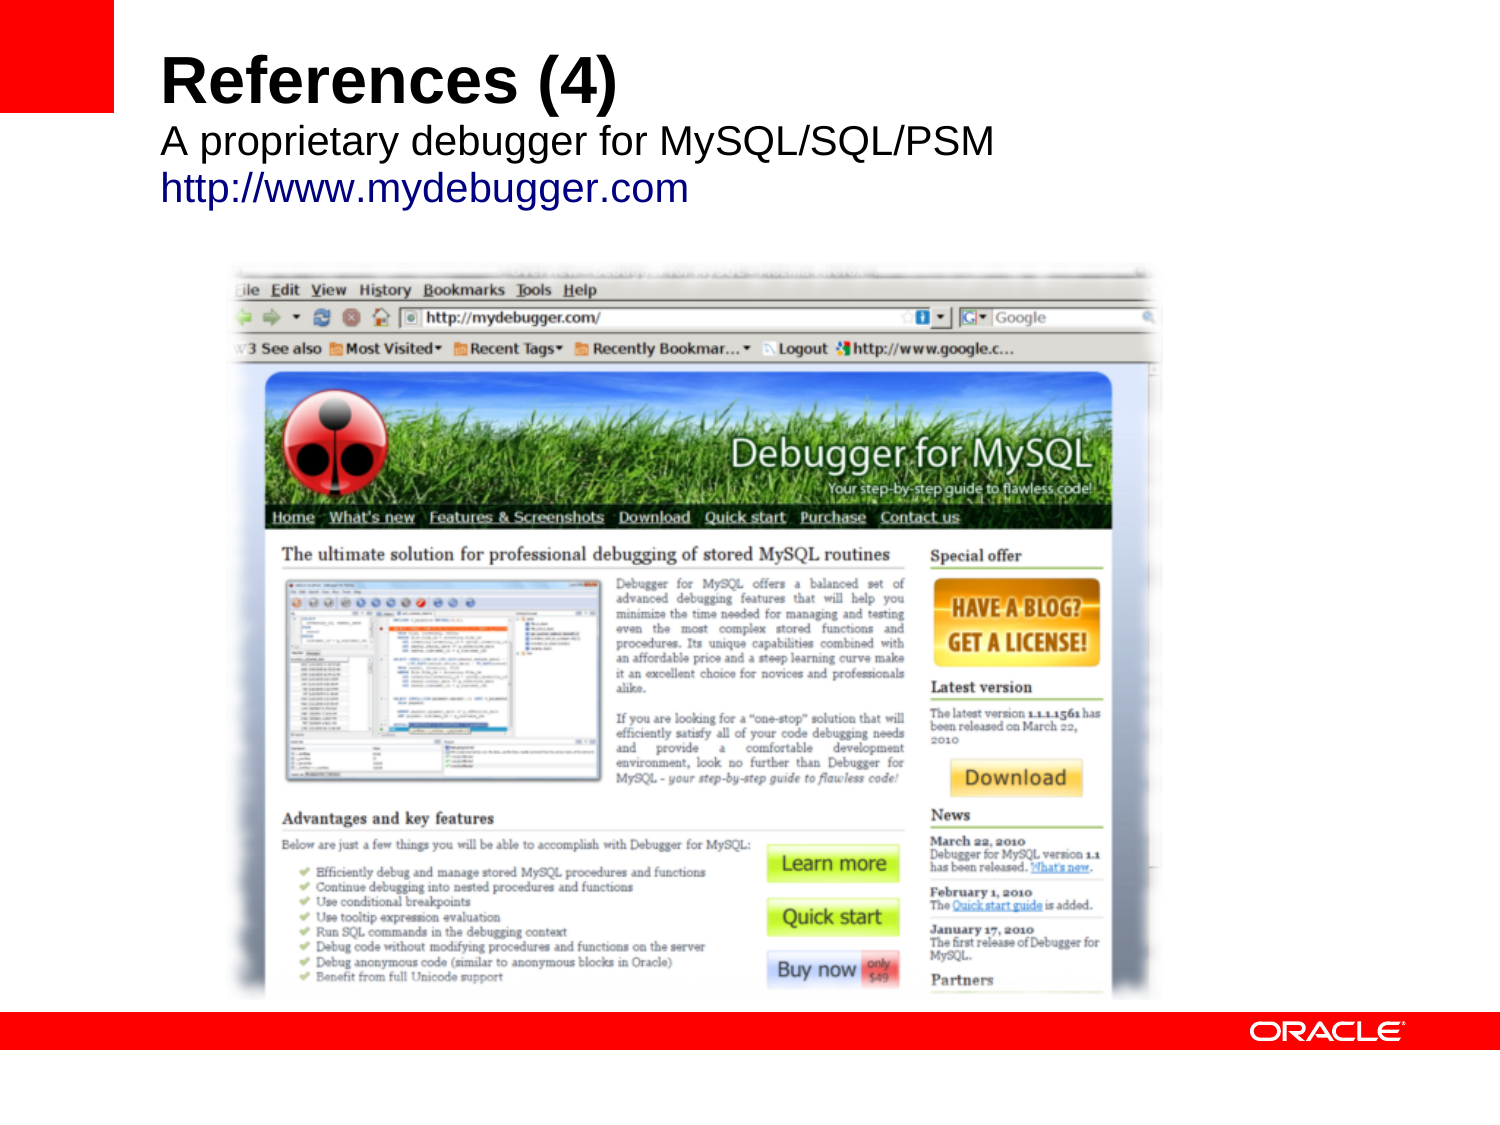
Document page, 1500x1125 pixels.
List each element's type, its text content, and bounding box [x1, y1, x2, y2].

picture [0, 0, 114, 113]
picture [226, 262, 1163, 1000]
picture [0, 1012, 1500, 1050]
title References (4) A proprietary debugger for MySQL/SQL/PSM http://www.mydebugger.com [145, 35, 1390, 219]
